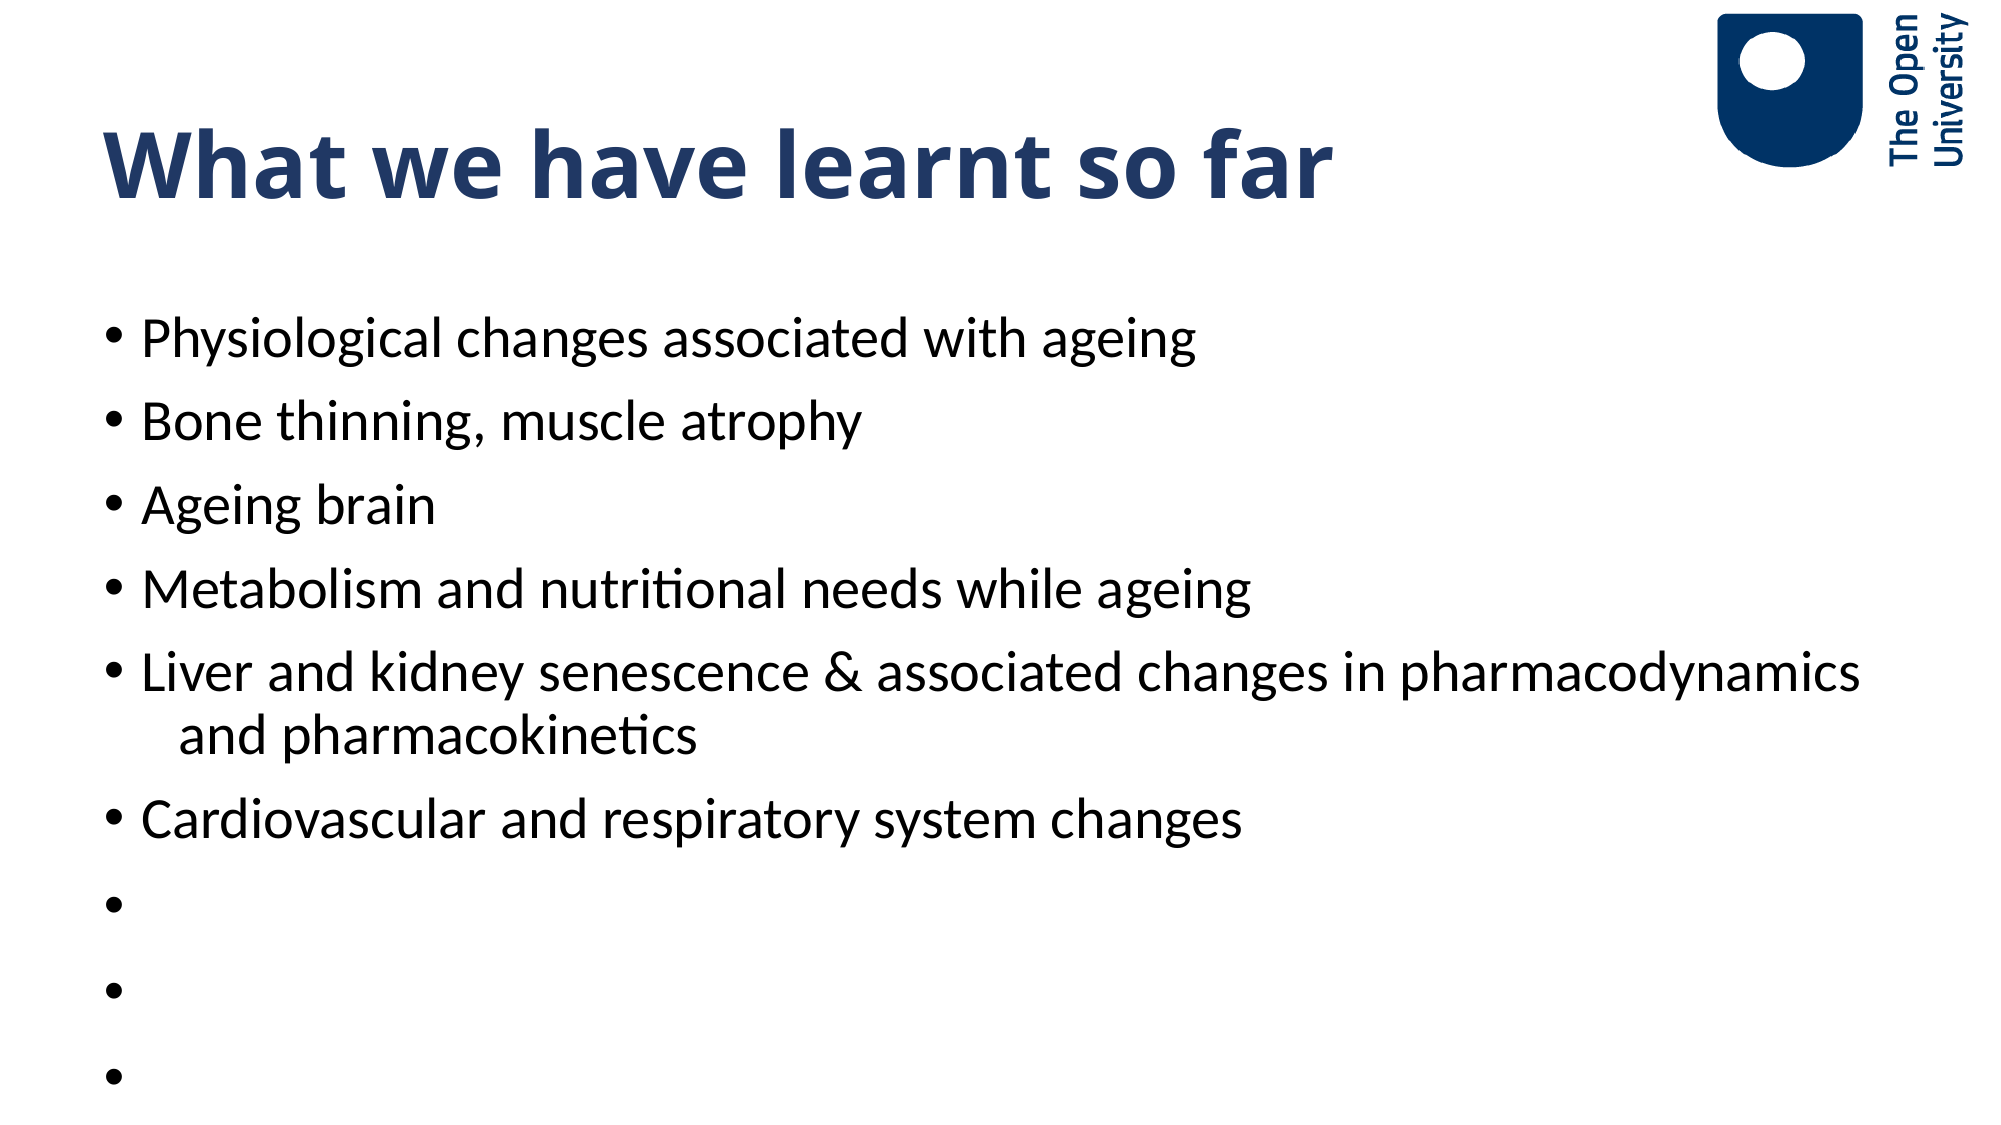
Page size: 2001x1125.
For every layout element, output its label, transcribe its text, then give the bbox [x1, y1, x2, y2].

list Physiological changes associated with ageing Bone thinning, muscle atrophy Ageing brain Metabolism and nutritional needs while ageing Liver and kidney senescence & associated changes in pharmacodynamics and pharmacokinetics Cardiovascular and respiratory system changes [89, 299, 1941, 1086]
title What we have learnt so far [89, 59, 1863, 278]
picture [1716, 10, 1971, 170]
